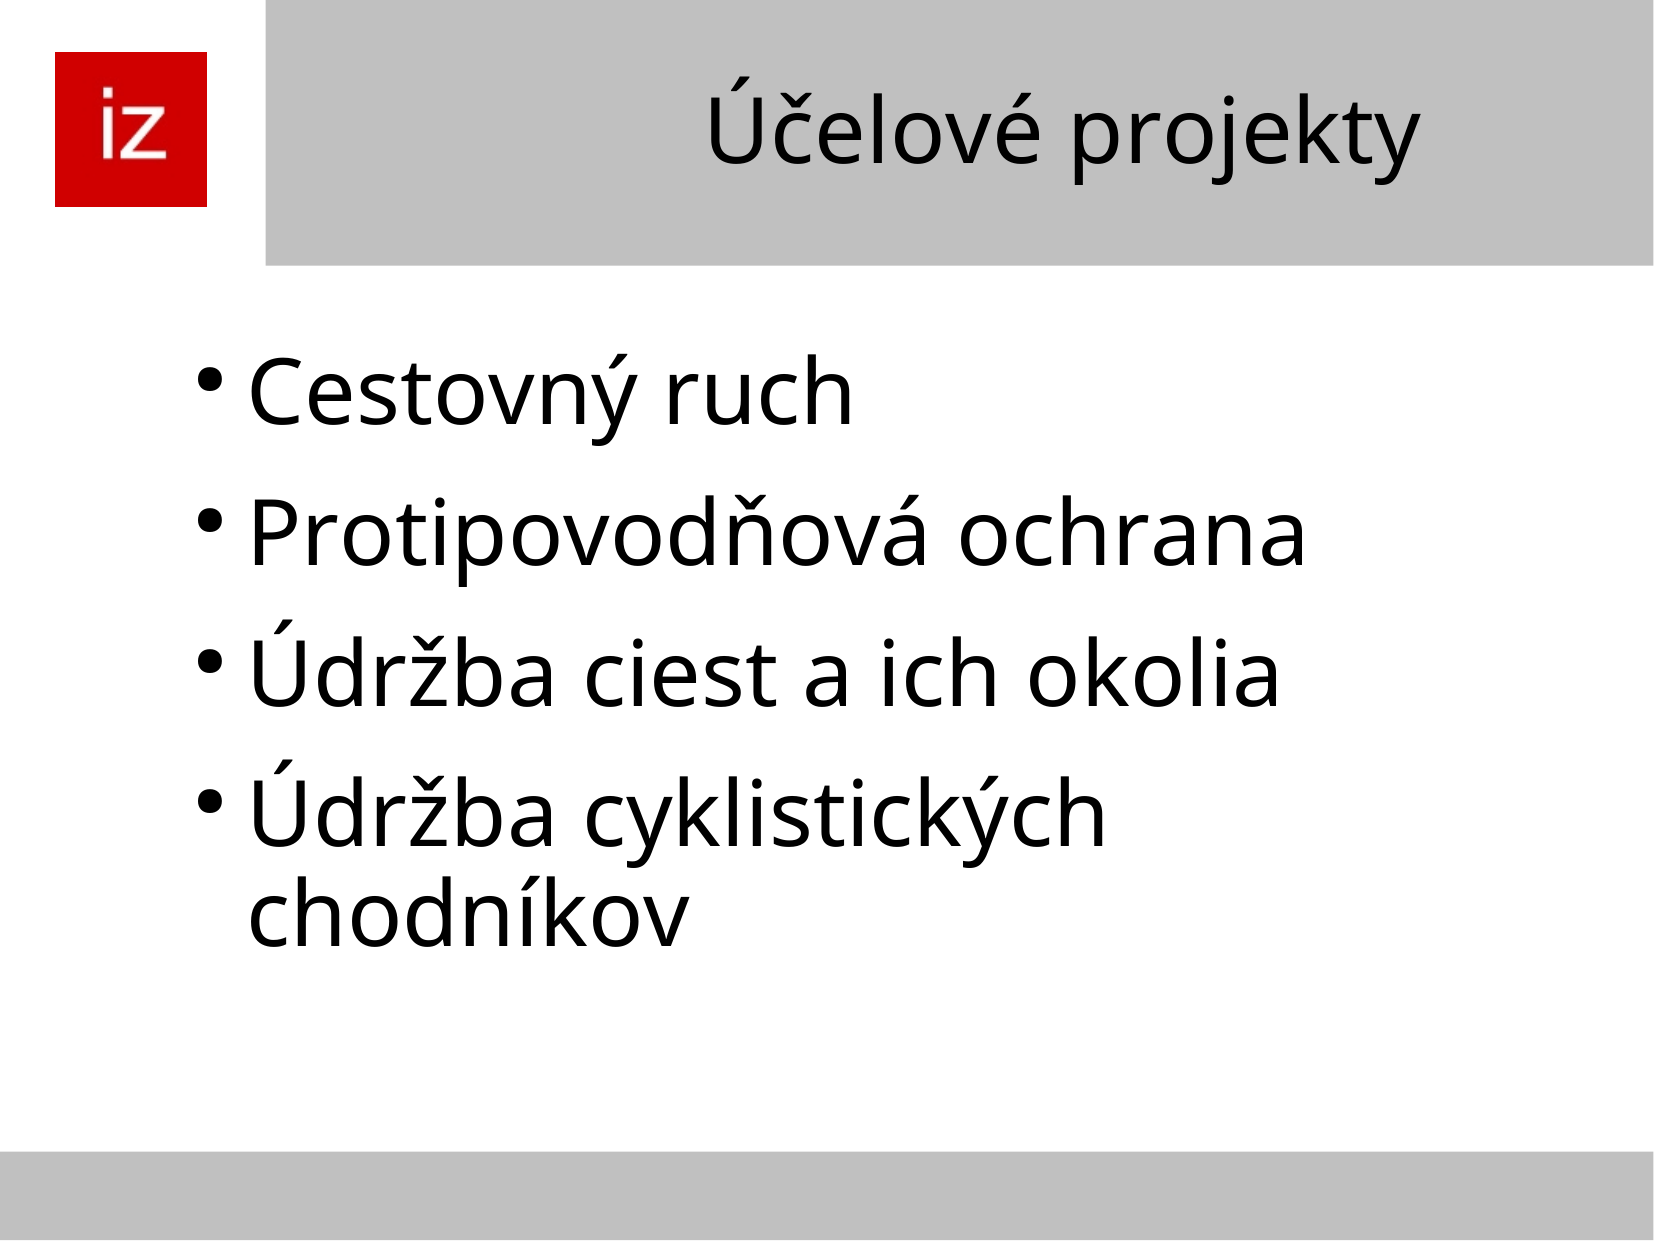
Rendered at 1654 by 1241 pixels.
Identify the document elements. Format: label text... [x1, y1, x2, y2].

picture [55, 52, 207, 207]
list Cestovný ruch Protipovodňová ochrana Údržba ciest a ich okolia Údržba cyklistických chodníkov [121, 344, 1533, 1126]
title Účelové projekty [561, 29, 1565, 237]
